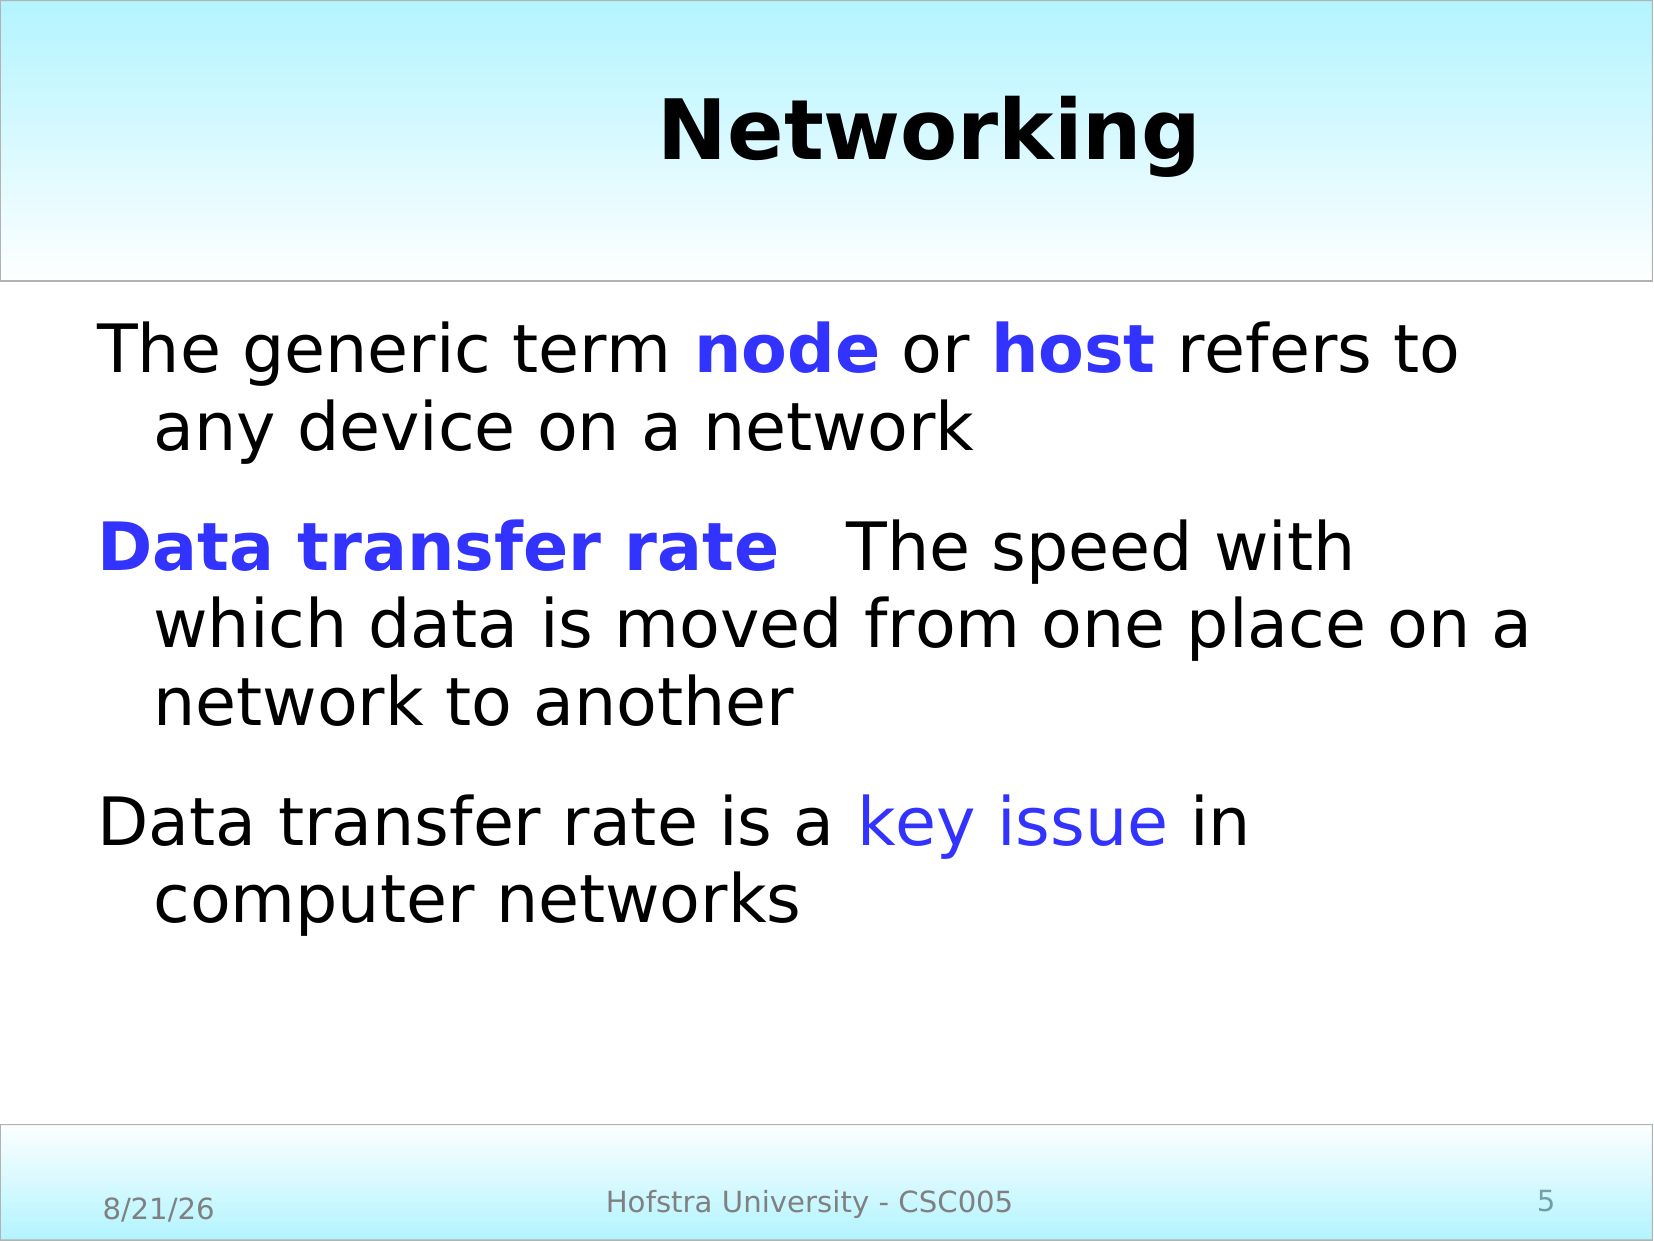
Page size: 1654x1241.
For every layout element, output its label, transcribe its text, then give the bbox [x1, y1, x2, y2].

list The generic term node or host refers to any device on a network Data transfer rate The speed with which data is moved from one place on a network to another Data transfer rate is a key issue in computer networks [82, 303, 1571, 1131]
title Networking [247, 27, 1612, 235]
